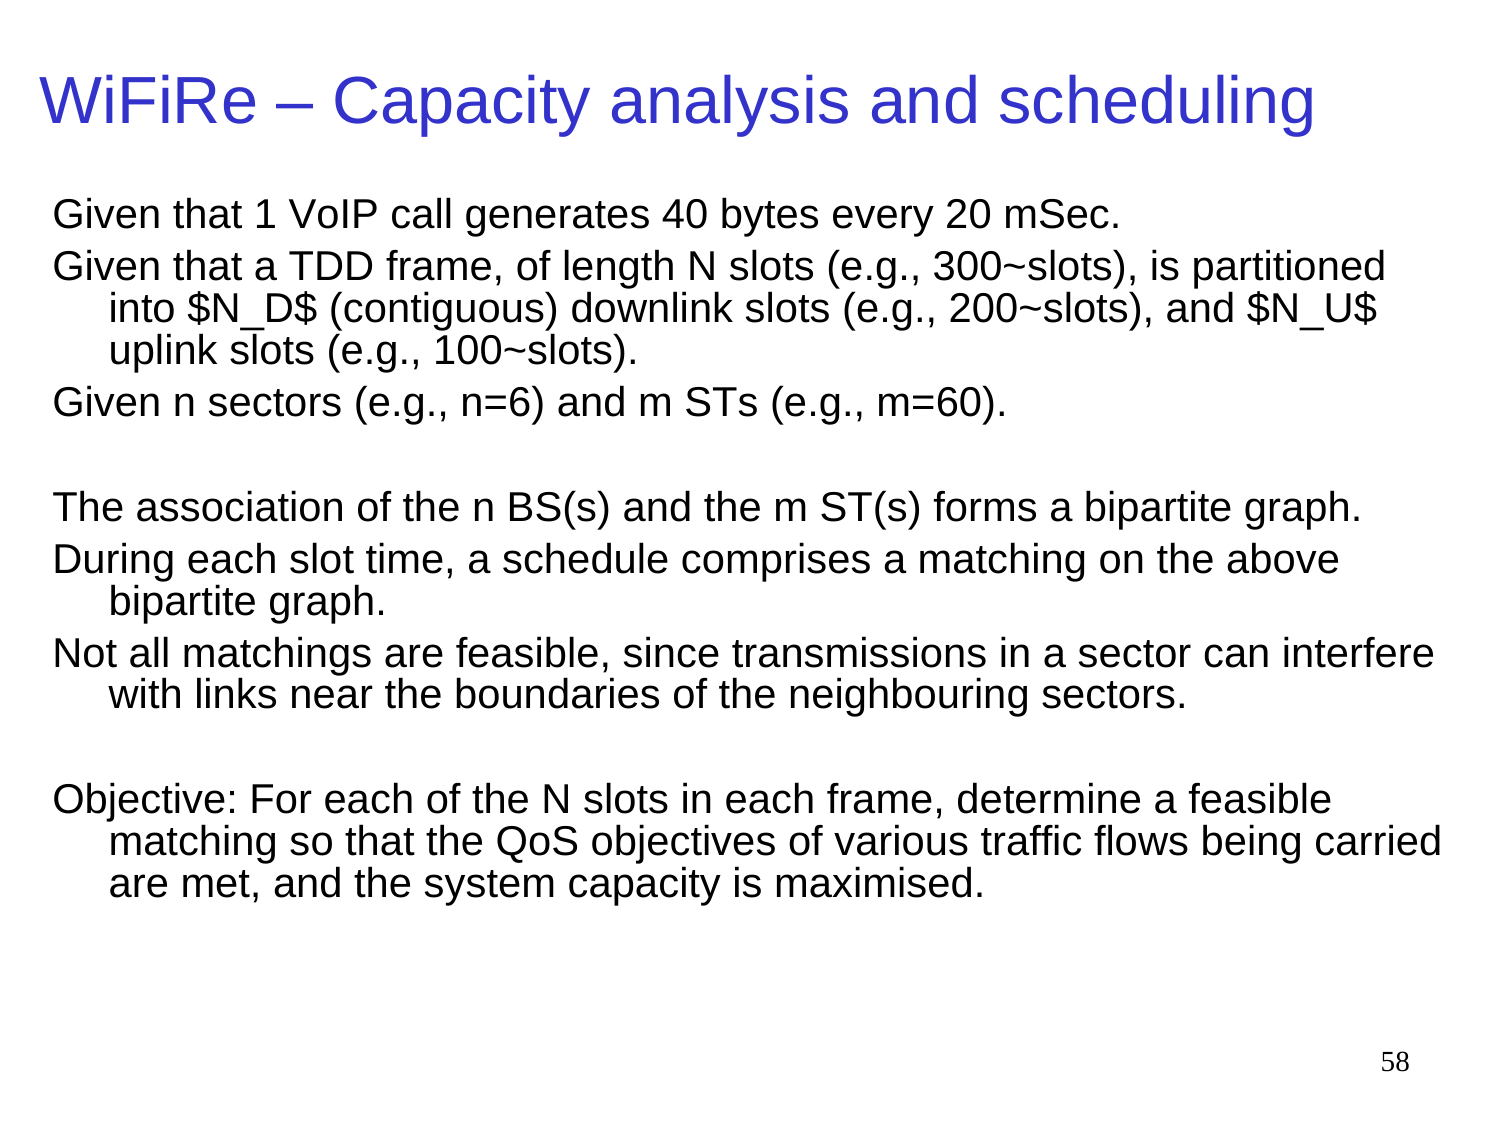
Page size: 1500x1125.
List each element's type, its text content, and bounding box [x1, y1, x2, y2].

title WiFiRe – Capacity analysis and scheduling [24, 24, 1477, 176]
list Given that 1 VoIP call generates 40 bytes every 20 mSec. Given that a TDD frame, of length N slots (e.g., 300~slots), is partitioned into $N_D$ (contiguous) downlink slots (e.g., 200~slots), and $N_U$ uplink slots (e.g., 100~slots). Given n sectors (e.g., n=6) and m STs (e.g., m=60). The association of the n BS(s) and the m ST(s) forms a bipartite graph. During each slot time, a schedule comprises a matching on the above bipartite graph. Not all matchings are feasible, since transmissions in a sector can interfere with links near the boundaries of the neighbouring sectors. Objective: For each of the N slots in each frame, determine a feasible matching so that the QoS objectives of various traffic flows being carried are met, and the system capacity is maximised. [37, 187, 1463, 1076]
